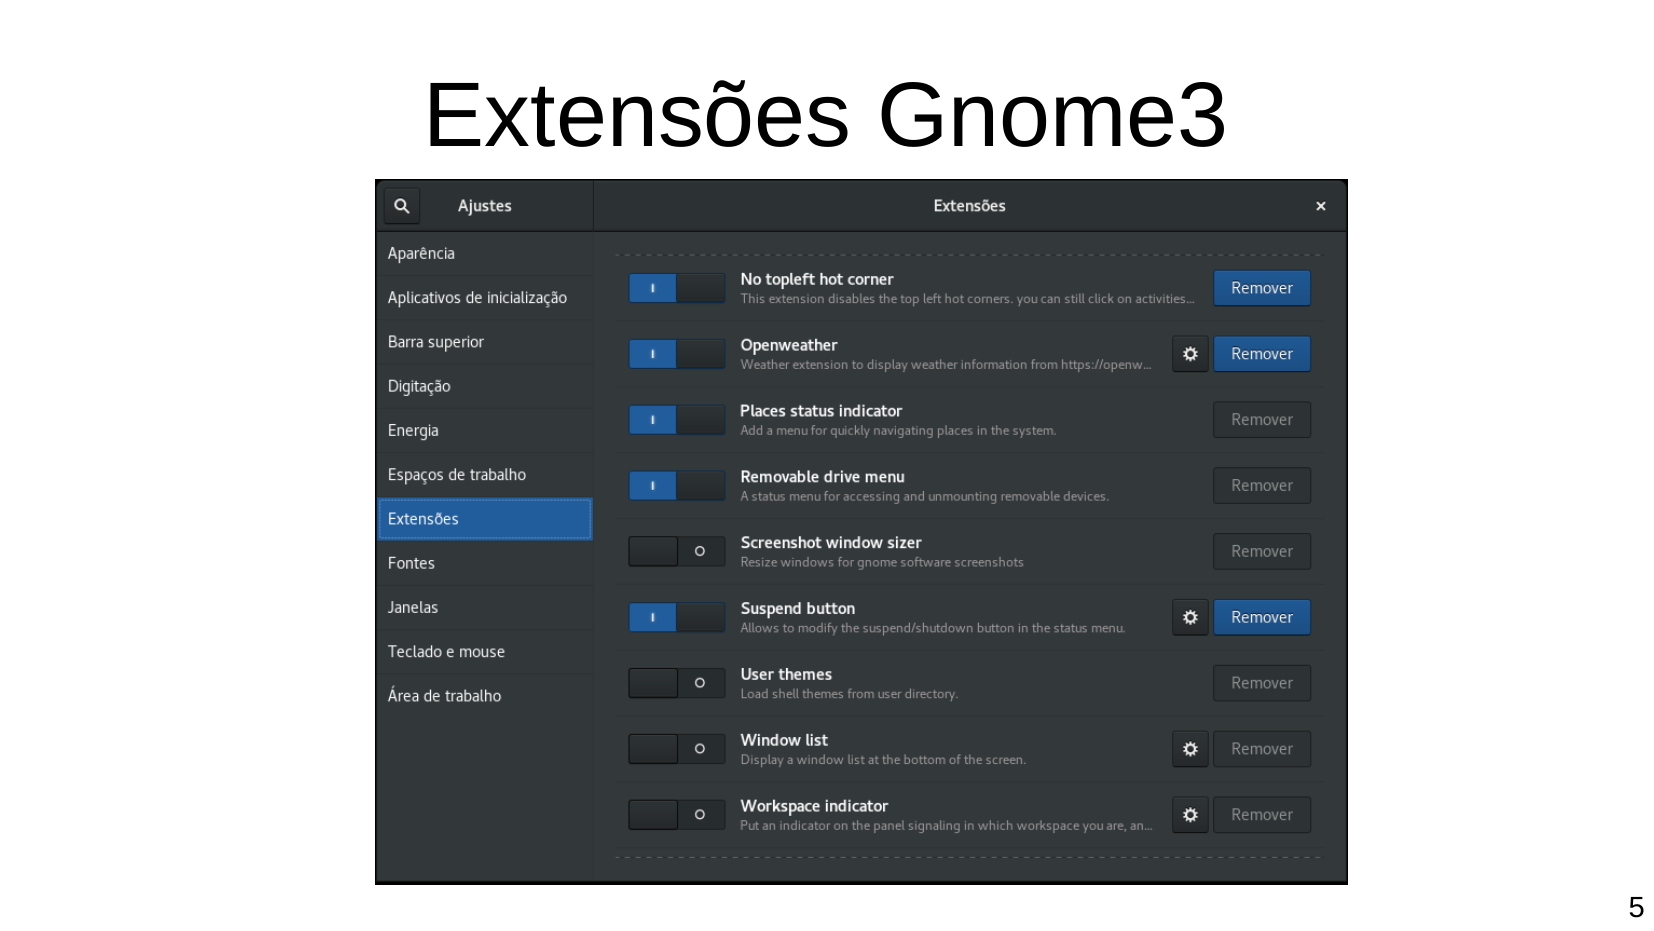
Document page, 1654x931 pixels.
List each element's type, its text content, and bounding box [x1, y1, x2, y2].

picture [375, 179, 1348, 886]
title Extensões Gnome3 [82, 37, 1571, 193]
